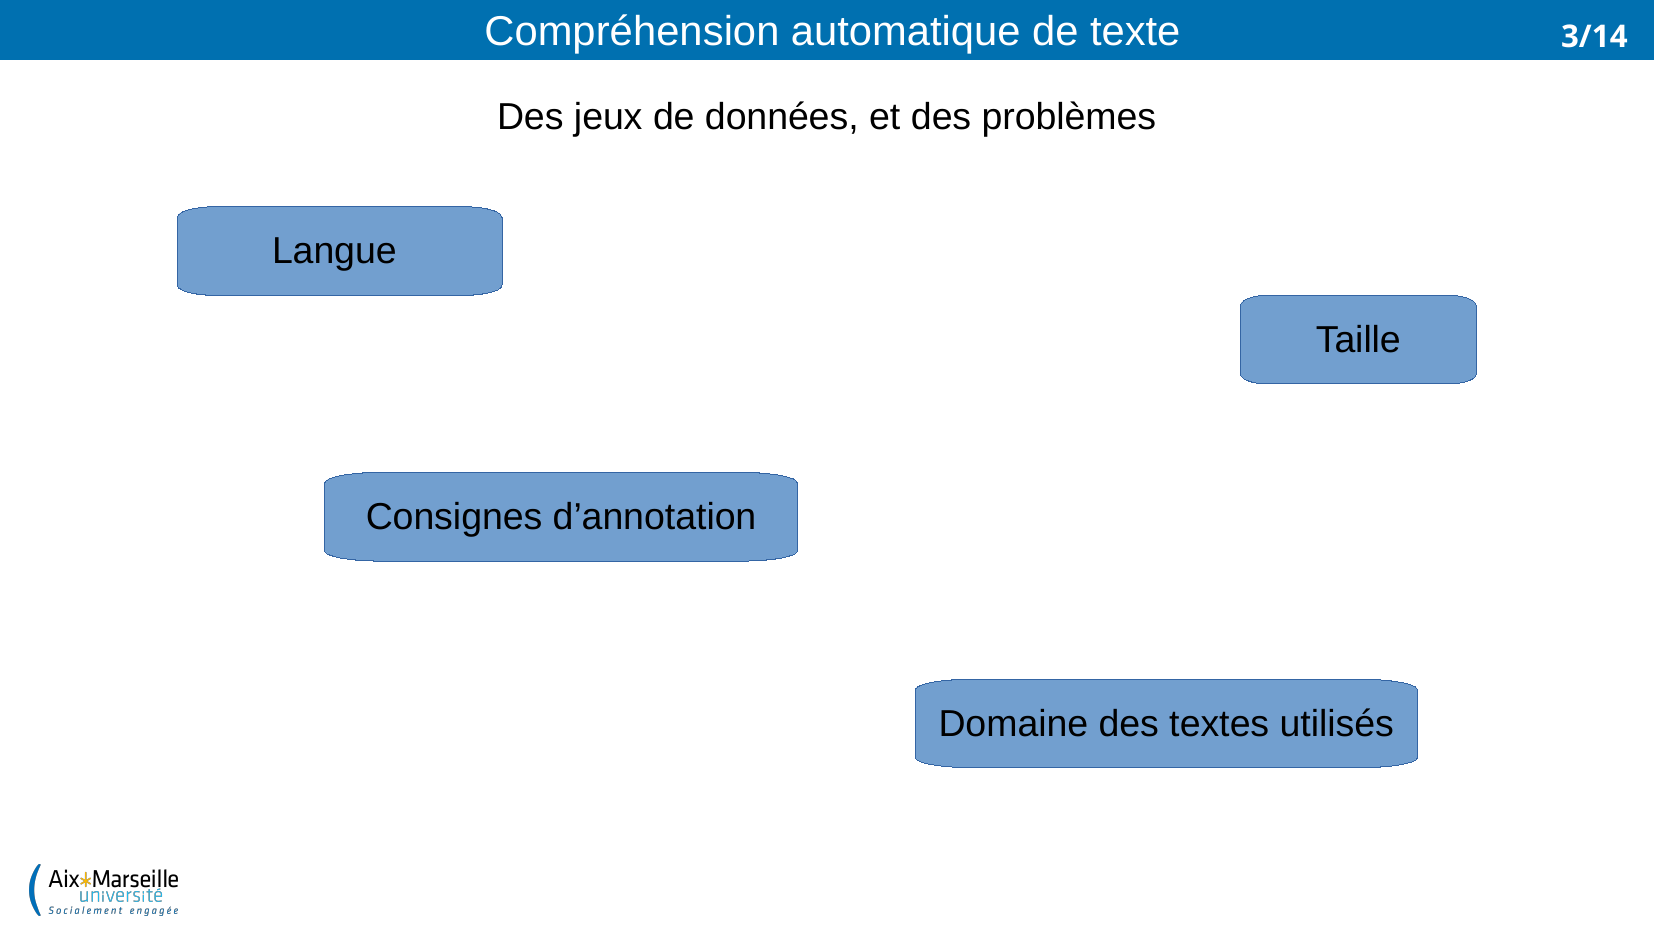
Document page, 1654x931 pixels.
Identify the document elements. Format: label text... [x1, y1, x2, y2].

text_box Langue [177, 206, 503, 296]
text_box Consignes d’annotation [324, 472, 798, 562]
text_box Taille [1240, 295, 1477, 384]
picture [29, 864, 178, 916]
text_box Domaine des textes utilisés [915, 679, 1418, 768]
text_box Des jeux de données, et des problèmes [236, 88, 1418, 146]
text_box Compréhension automatique de texte [0, 0, 1654, 62]
